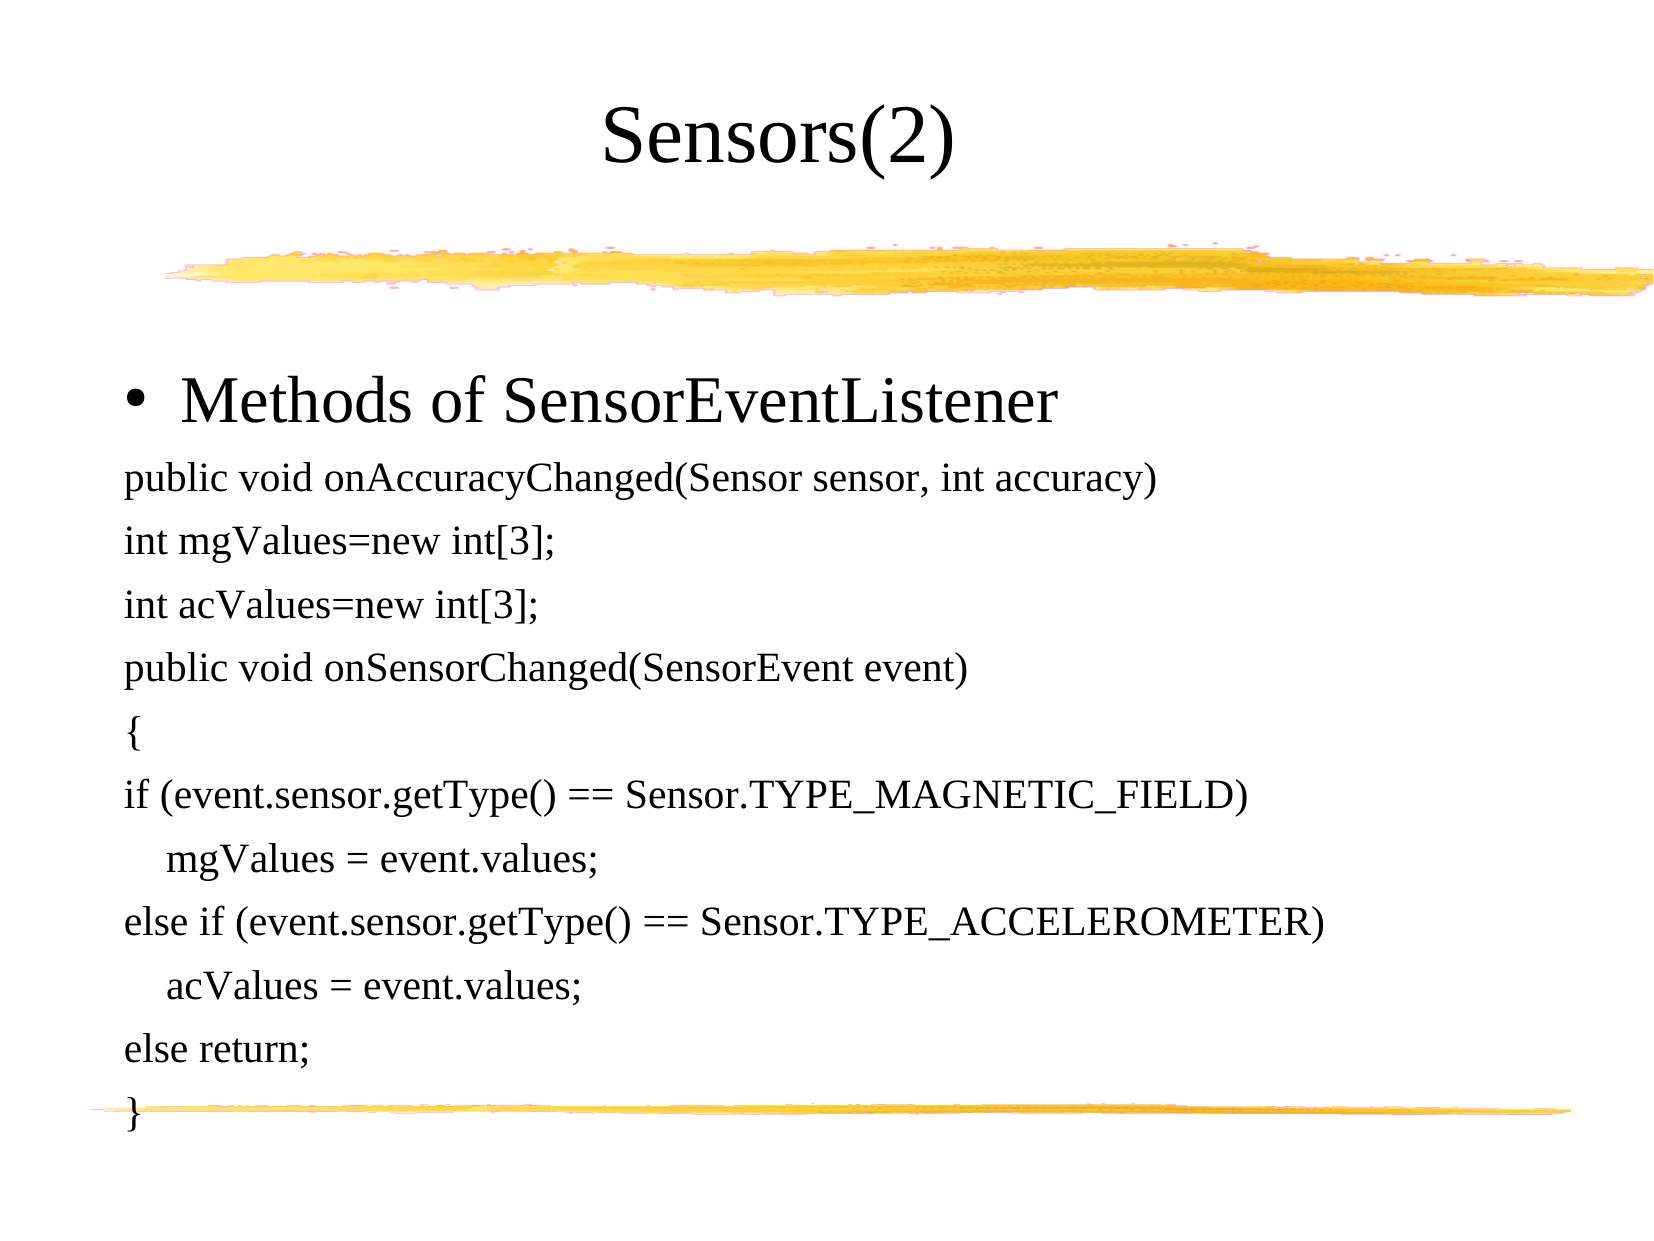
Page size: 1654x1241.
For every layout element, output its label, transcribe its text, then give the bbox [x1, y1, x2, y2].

picture [165, 237, 1654, 308]
title Sensors(2) [76, 28, 1482, 235]
picture [82, 1102, 124, 1117]
picture [1530, 1102, 1571, 1117]
list Methods of SensorEventListener public void onAccuracyChanged(Sensor sensor, int accuracy) int mgValues=new int[3]; int acValues=new int[3]; public void onSensorChanged(SensorEvent event) { if (event.sensor.getType() == Sensor.TYPE_MAGNETIC_FIELD) mgValues = event.values; else if (event.sensor.getType() == Sensor.TYPE_ACCELEROMETER) acValues = event.values; else return; } [124, 358, 1530, 1131]
